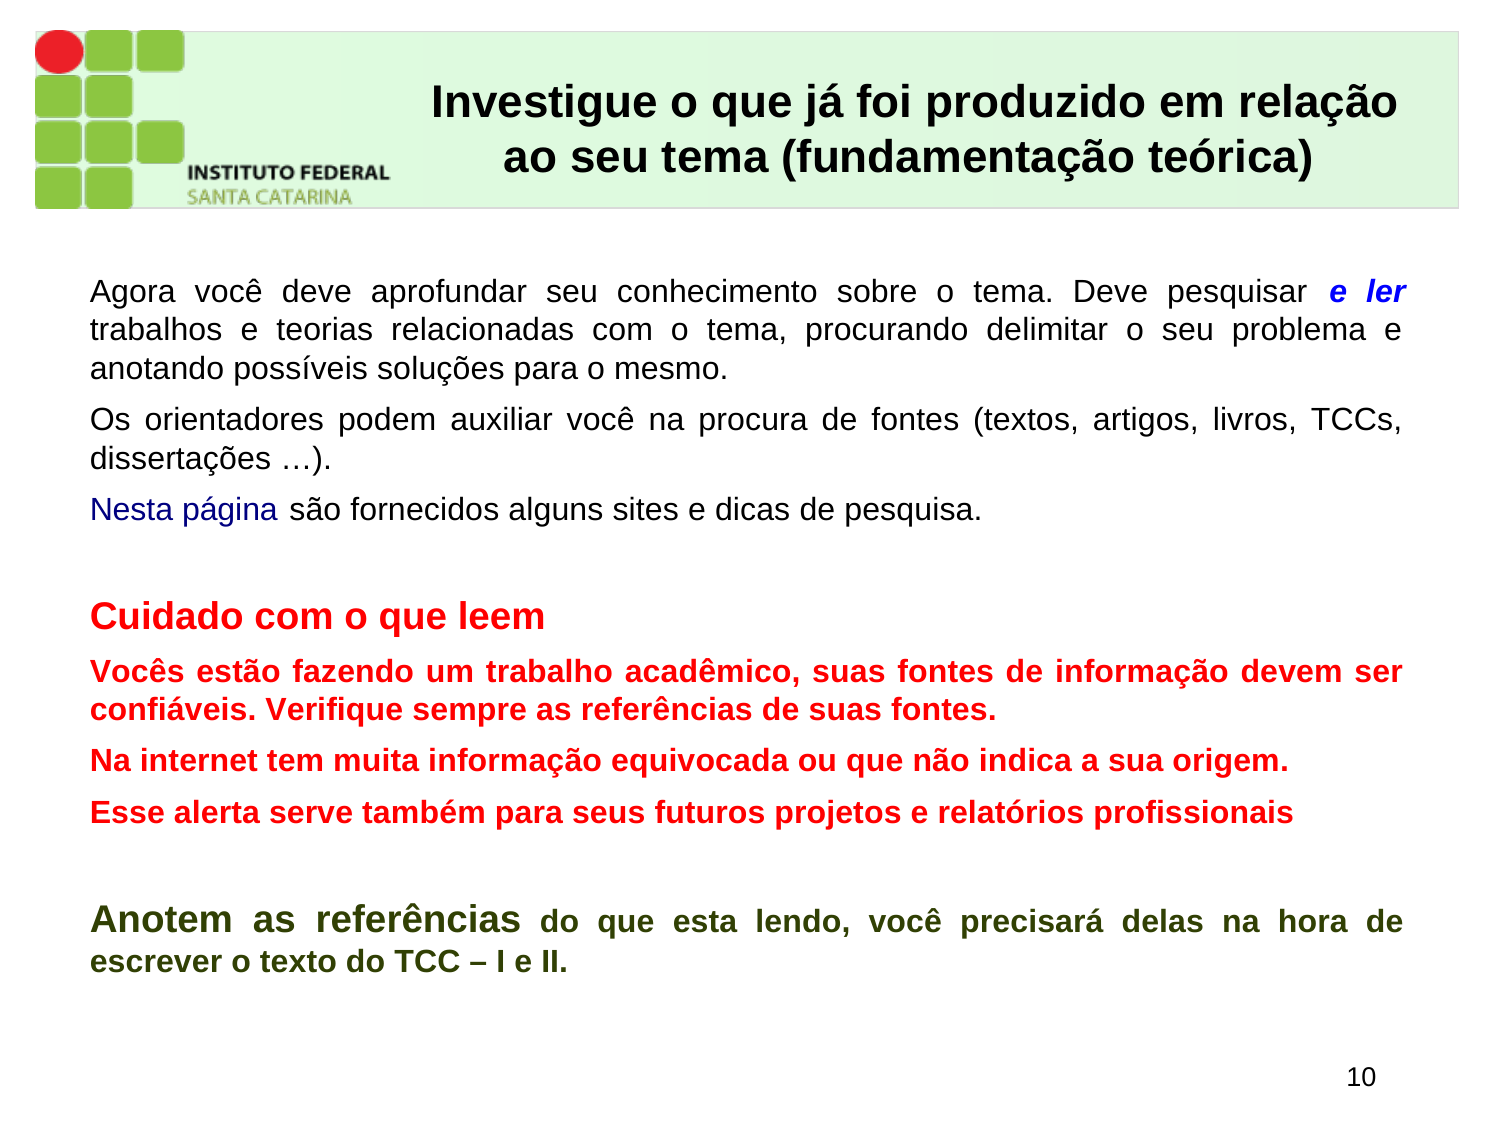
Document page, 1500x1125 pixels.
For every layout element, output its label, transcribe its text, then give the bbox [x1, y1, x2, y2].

title Investigue o que já foi produzido em relação ao seu tema (fundamentação teórica) [413, 44, 1418, 209]
list Agora você deve aprofundar seu conhecimento sobre o tema. Deve pesquisar e ler trabalhos e teorias relacionadas com o tema, procurando delimitar o seu problema e anotando possíveis soluções para o mesmo. Os orientadores podem auxiliar você na procura de fontes (textos, artigos, livros, TCCs, dissertações …). Nesta página são fornecidos alguns sites e dicas de pesquisa. Cuidado com o que leem Vocês estão fazendo um trabalho acadêmico, suas fontes de informação devem ser confiáveis. Verifique sempre as referências de suas fontes. Na internet tem muita informação equivocada ou que não indica a sua origem. Esse alerta serve também para seus futuros projetos e relatórios profissionais Anotem as referências do que esta lendo, você precisará delas na hora de escrever o texto do TCC – I e II. [74, 262, 1421, 993]
picture [35, 30, 391, 209]
